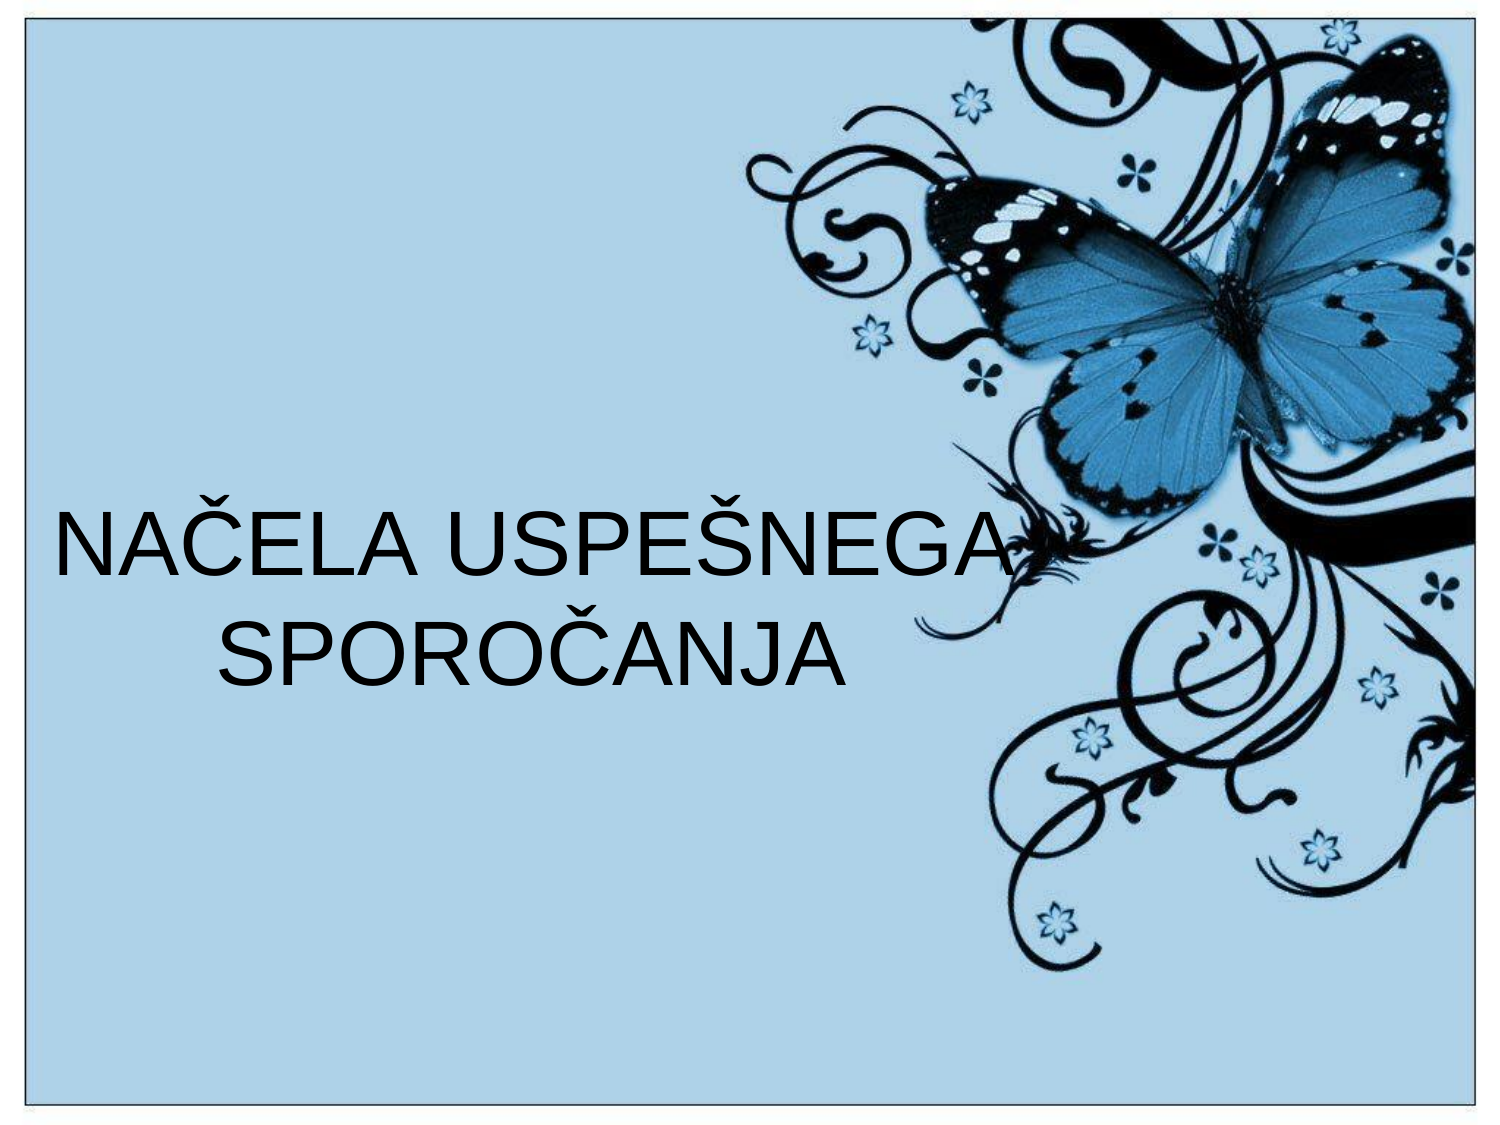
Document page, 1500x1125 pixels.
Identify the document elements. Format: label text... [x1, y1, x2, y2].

picture [0, 0, 1500, 1125]
title NAČELA USPEŠNEGA SPOROČANJA [0, 444, 1081, 744]
